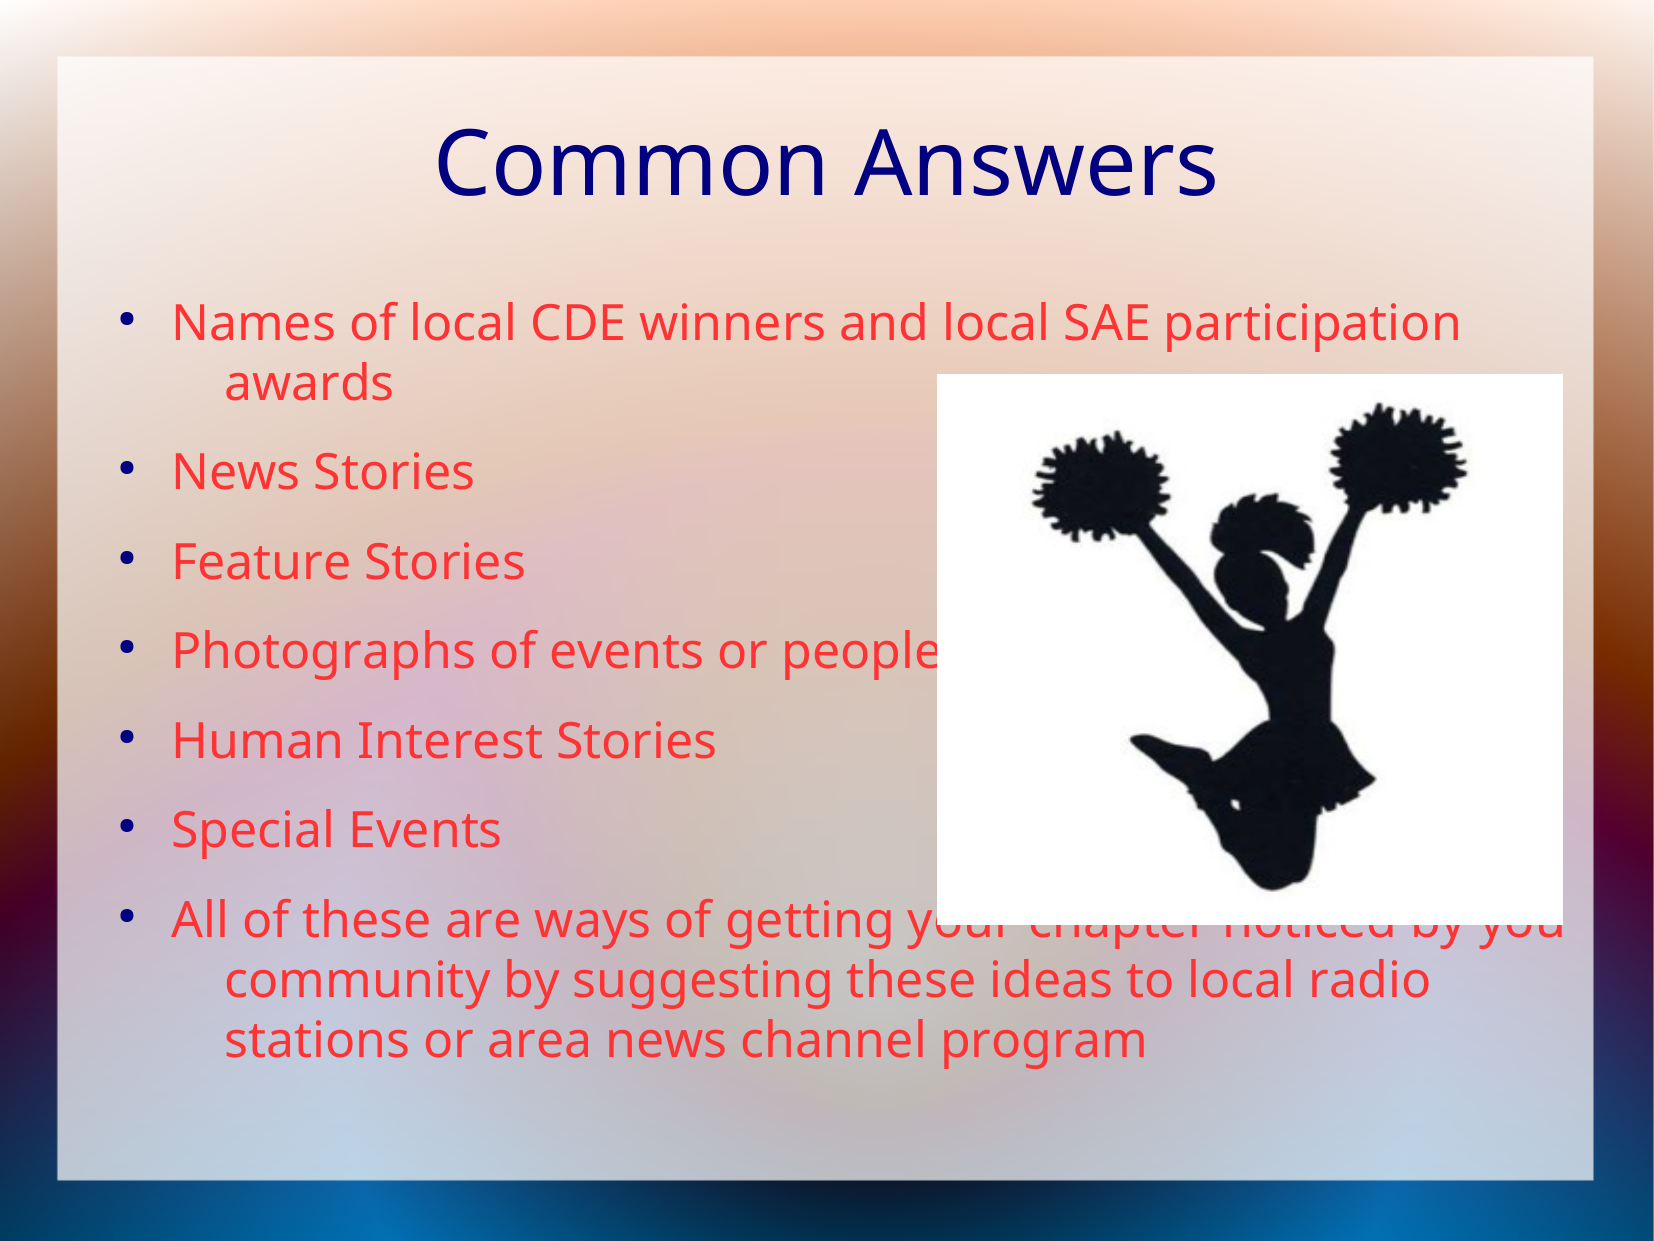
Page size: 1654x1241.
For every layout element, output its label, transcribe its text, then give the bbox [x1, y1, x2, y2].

picture [937, 375, 1563, 925]
list Names of local CDE winners and local SAE participation awards News Stories Feature Stories Photographs of events or people Human Interest Stories Special Events All of these are ways of getting your chapter noticed by you community by suggesting these ideas to local radio stations or area news channel program [82, 290, 1571, 1166]
title Common Answers [82, 62, 1571, 256]
